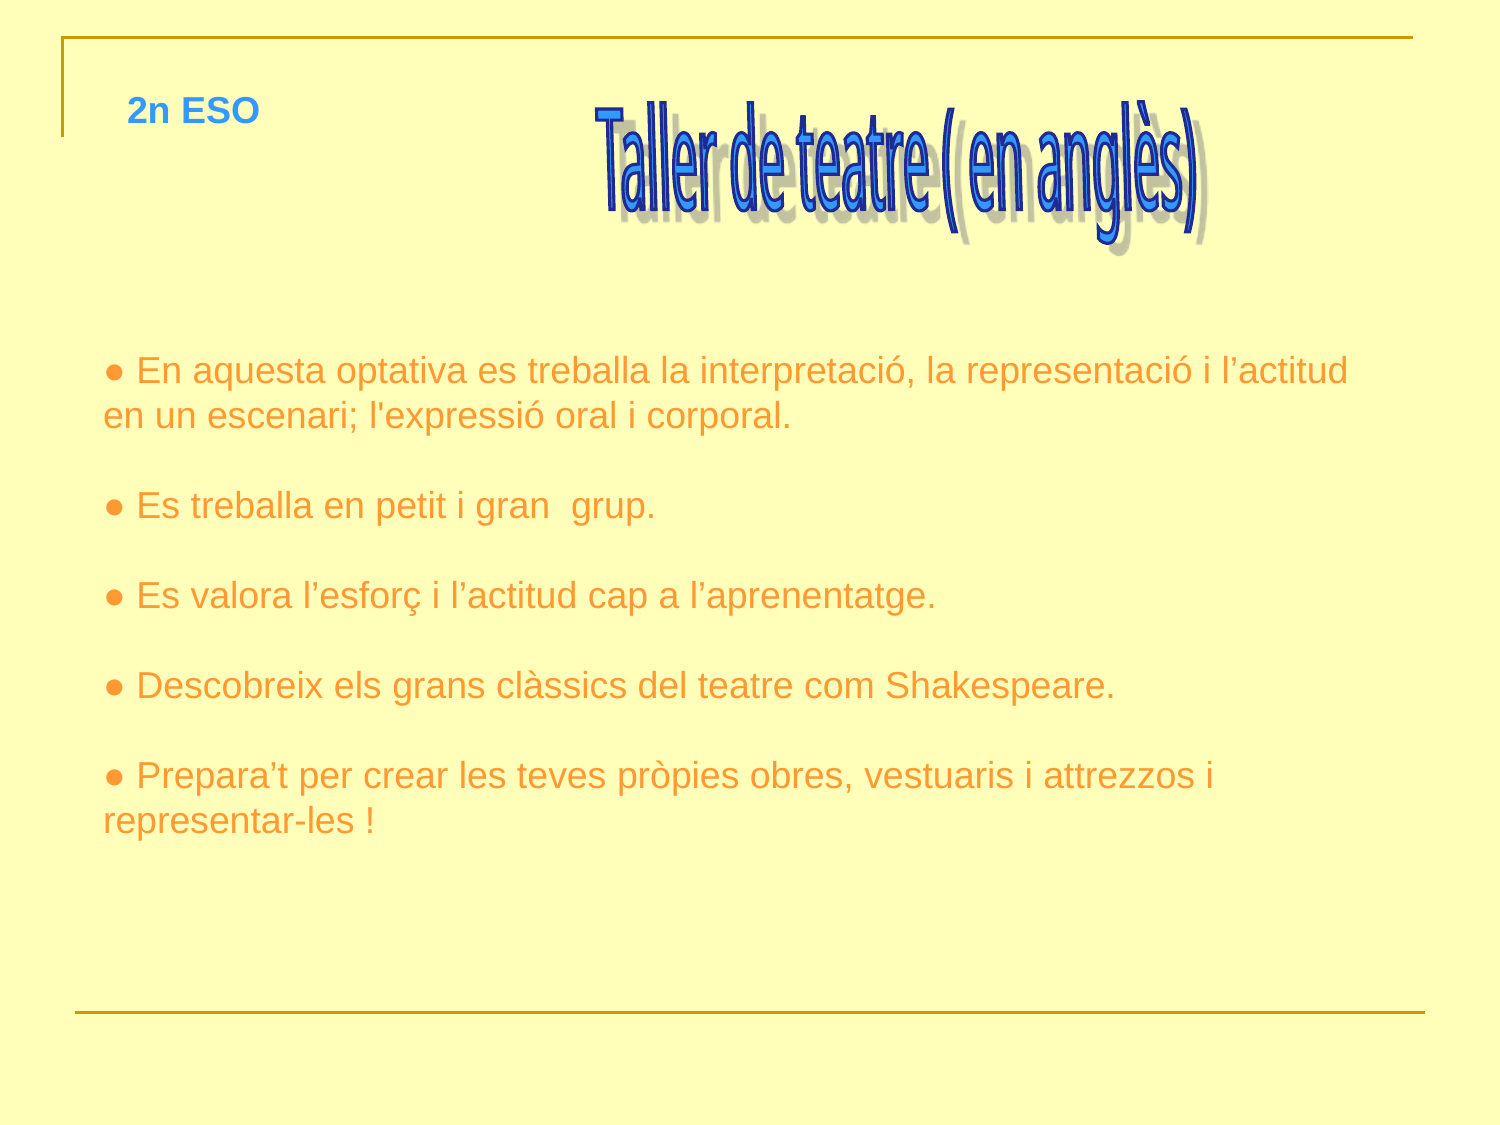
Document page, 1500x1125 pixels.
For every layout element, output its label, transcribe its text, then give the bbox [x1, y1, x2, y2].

text_box Taller de teatre ( en anglès) [797, 116, 815, 211]
text_box Taller de teatre ( en anglès) [1065, 132, 1090, 210]
text_box Taller de teatre ( en anglès) [731, 102, 756, 211]
text_box Taller de teatre ( en anglès) [887, 132, 903, 210]
text_box Taller de teatre ( en anglès) [1094, 132, 1119, 244]
text_box ● En aquesta optativa es treballa la interpretació, la representació i l’actitud en un escenari; l'expressió oral i corporal. ● Es treballa en petit i gran grup. ● Es valora l’esforç i l’actitud cap a l’aprenentatge. ● Descobreix els grans clàssics del teatre com Shakespeare. ● Prepara’t per crear les teves pròpies obres, vestuaris i attrezzos i representar-les ! [88, 337, 1400, 939]
text_box Taller de teatre ( en anglès) [648, 102, 656, 210]
text_box Taller de teatre ( en anglès) [816, 132, 839, 211]
text_box Taller de teatre ( en anglès) [1039, 132, 1061, 211]
text_box Taller de teatre ( en anglès) [1161, 132, 1181, 211]
text_box 2n ESO [112, 78, 479, 139]
text_box Taller de teatre ( en anglès) [660, 102, 669, 210]
text_box Taller de teatre ( en anglès) [1135, 132, 1158, 211]
text_box Taller de teatre ( en anglès) [1181, 109, 1195, 232]
text_box Taller de teatre ( en anglès) [760, 132, 783, 211]
text_box Taller de teatre ( en anglès) [943, 109, 957, 232]
text_box Taller de teatre ( en anglès) [700, 132, 716, 210]
text_box Taller de teatre ( en anglès) [970, 132, 993, 211]
text_box Taller de teatre ( en anglès) [997, 132, 1022, 210]
text_box Taller de teatre ( en anglès) [905, 132, 928, 211]
text_box Taller de teatre ( en anglès) [622, 132, 645, 211]
text_box Taller de teatre ( en anglès) [1122, 102, 1131, 210]
text_box Taller de teatre ( en anglès) [673, 132, 696, 211]
text_box Taller de teatre ( en anglès) [596, 108, 623, 210]
text_box Taller de teatre ( en anglès) [867, 116, 885, 211]
text_box Taller de teatre ( en anglès) [843, 132, 865, 211]
